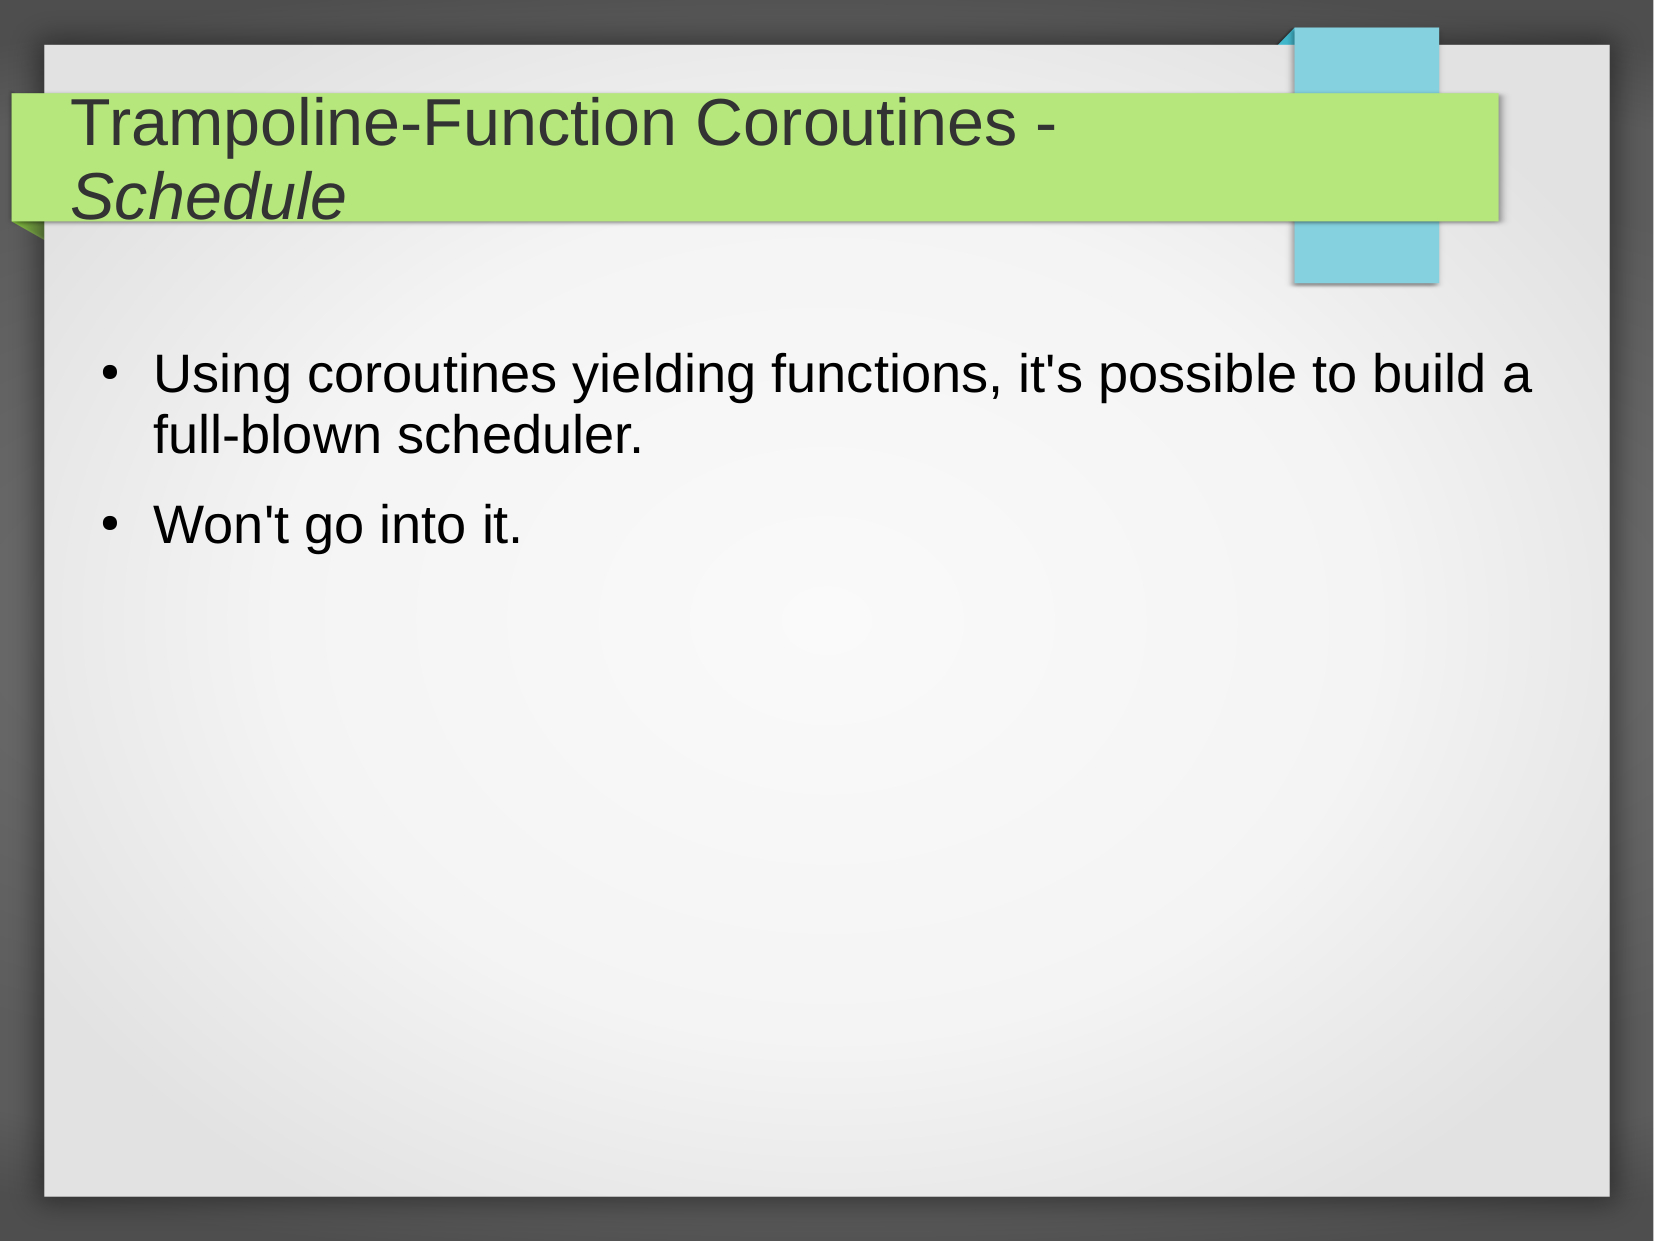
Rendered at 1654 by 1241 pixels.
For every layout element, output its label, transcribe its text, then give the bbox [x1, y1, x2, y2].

list Using coroutines yielding functions, it's possible to build a full-blown scheduler. Won't go into it. [82, 343, 1538, 1063]
title Trampoline-Function Coroutines - Schedule [70, 85, 1229, 234]
picture [0, 0, 1654, 1241]
